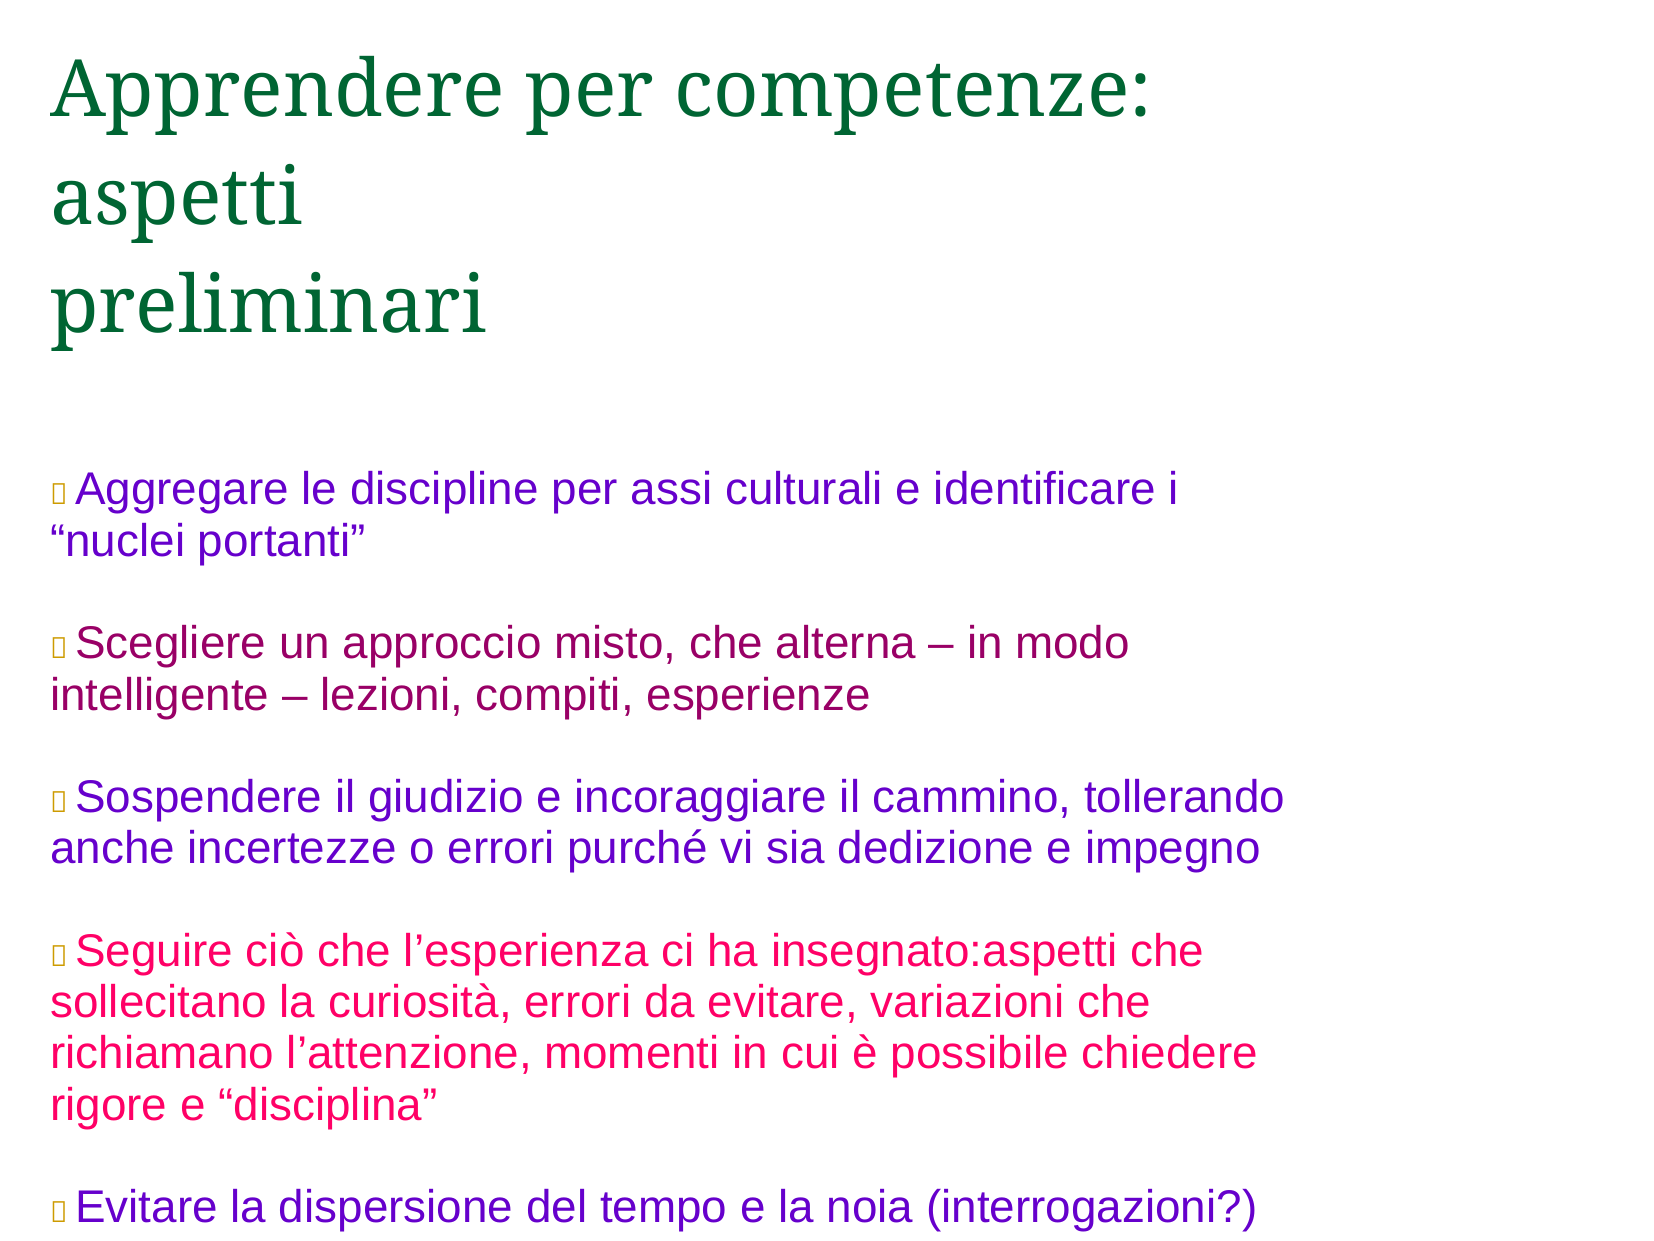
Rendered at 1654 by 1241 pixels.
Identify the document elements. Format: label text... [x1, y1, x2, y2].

text_box Apprendere per competenze: aspetti preliminari 􀂄 Aggregare le discipline per assi culturali e identificare i “nuclei portanti” 􀂄 Scegliere un approccio misto, che alterna – in modo intelligente – lezioni, compiti, esperienze 􀂄 Sospendere il giudizio e incoraggiare il cammino, tollerando anche incertezze o errori purché vi sia dedizione e impegno 􀂄 Seguire ciò che l’esperienza ci ha insegnato:aspetti che sollecitano la curiosità, errori da evitare, variazioni che richiamano l’attenzione, momenti in cui è possibile chiedere rigore e “disciplina” 􀂄 Evitare la dispersione del tempo e la noia (interrogazioni?) 􀂄 Sollecitare gli studenti a proporre l’esito del proprio lavoro. [35, 24, 1302, 1170]
